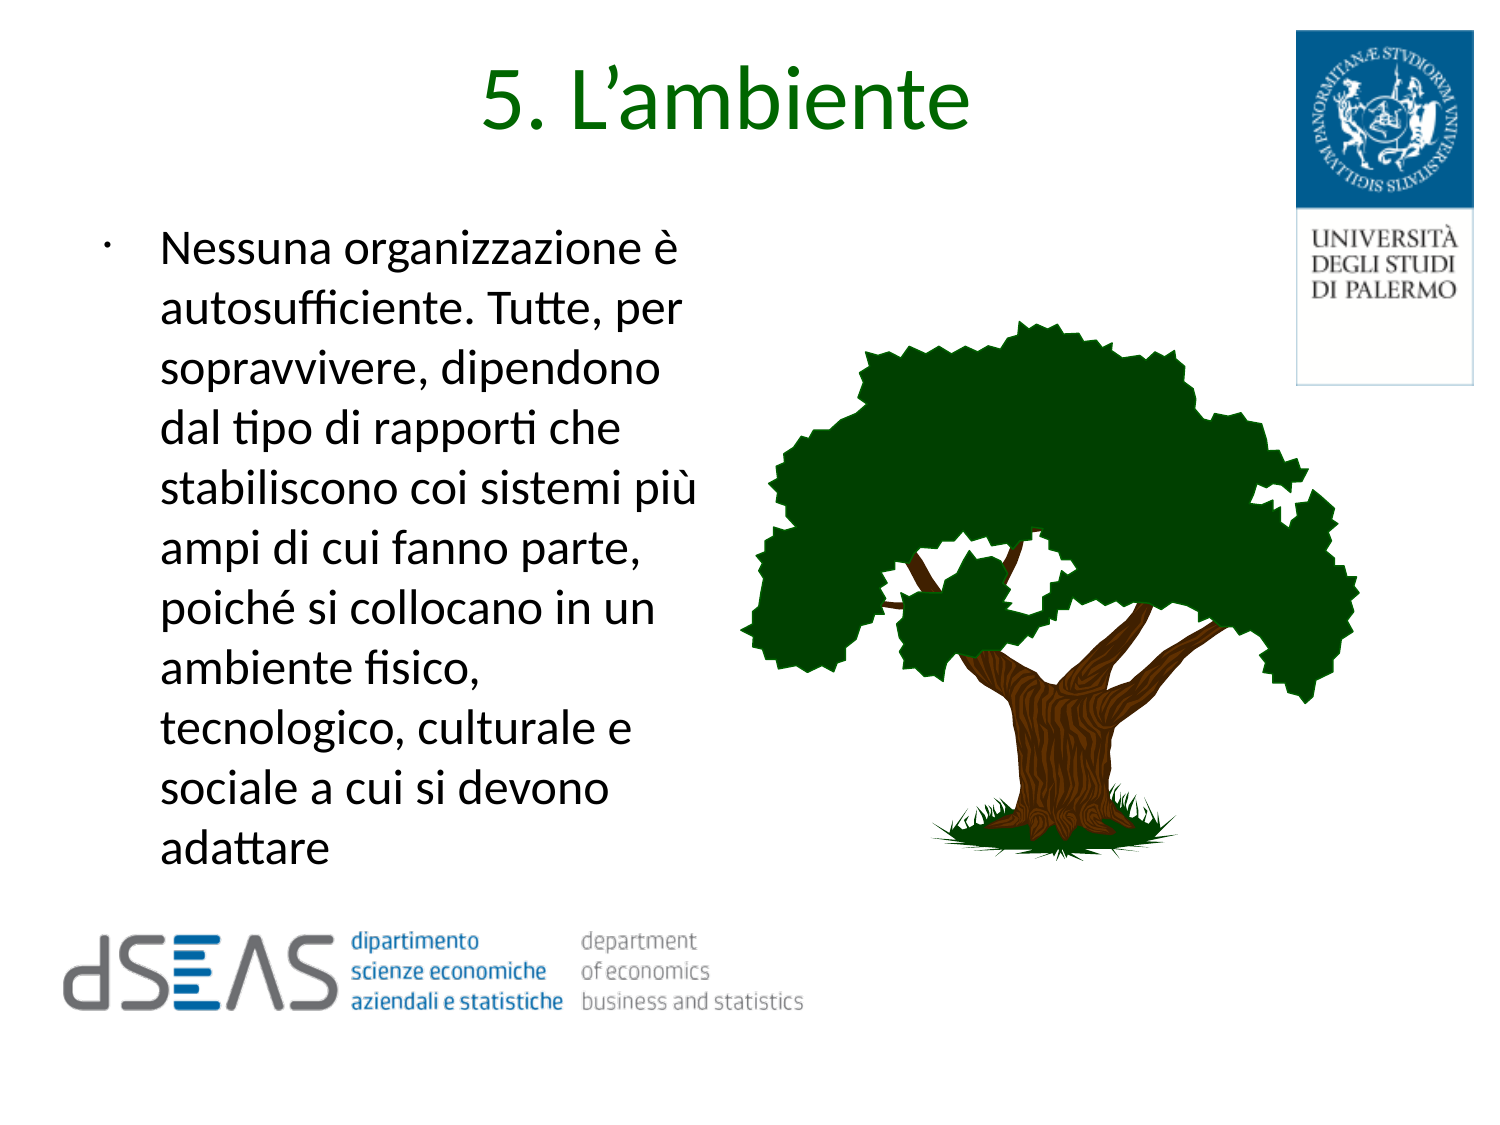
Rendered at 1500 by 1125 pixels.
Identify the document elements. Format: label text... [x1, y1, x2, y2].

title 5. L’ambiente [88, 30, 1364, 219]
text_box Nessuna organizzazione è autosufficiente. Tutte, per sopravvivere, dipendono dal tipo di rapporti che stabiliscono coi sistemi più ampi di cui fanno parte, poiché si collocano in un ambiente fisico, tecnologico, culturale e sociale a cui si devono adattare [88, 206, 714, 882]
chart [738, 322, 1362, 863]
picture [41, 30, 1474, 1071]
